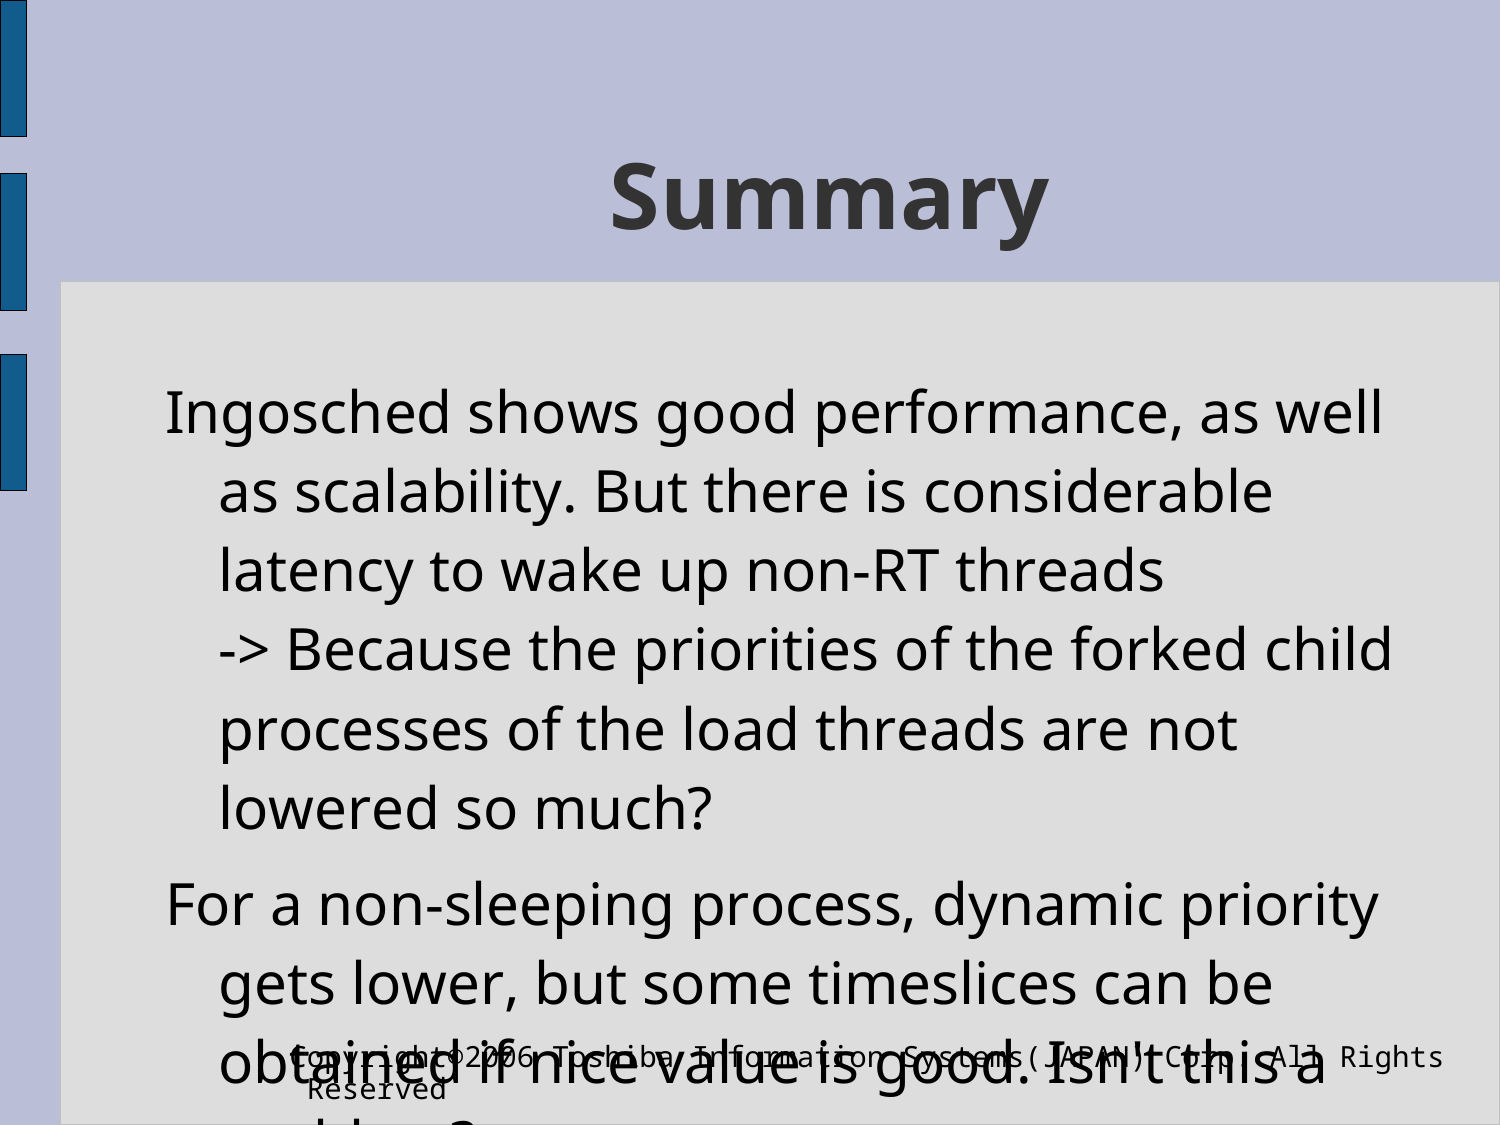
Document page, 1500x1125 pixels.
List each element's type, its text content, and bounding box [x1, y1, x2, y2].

list Ingosched shows good performance, as well as scalability. But there is considerable latency to wake up non-RT threads -> Because the priorities of the forked child processes of the load threads are not lowered so much? For a non-sleeping process, dynamic priority gets lower, but some timeslices can be obtained if nice value is good. Isn't this a problem? (Although there are exceptional cases,) response less than 1ms can be expected if RT thread used [132, 363, 1439, 1054]
title Summary [225, 99, 1436, 288]
